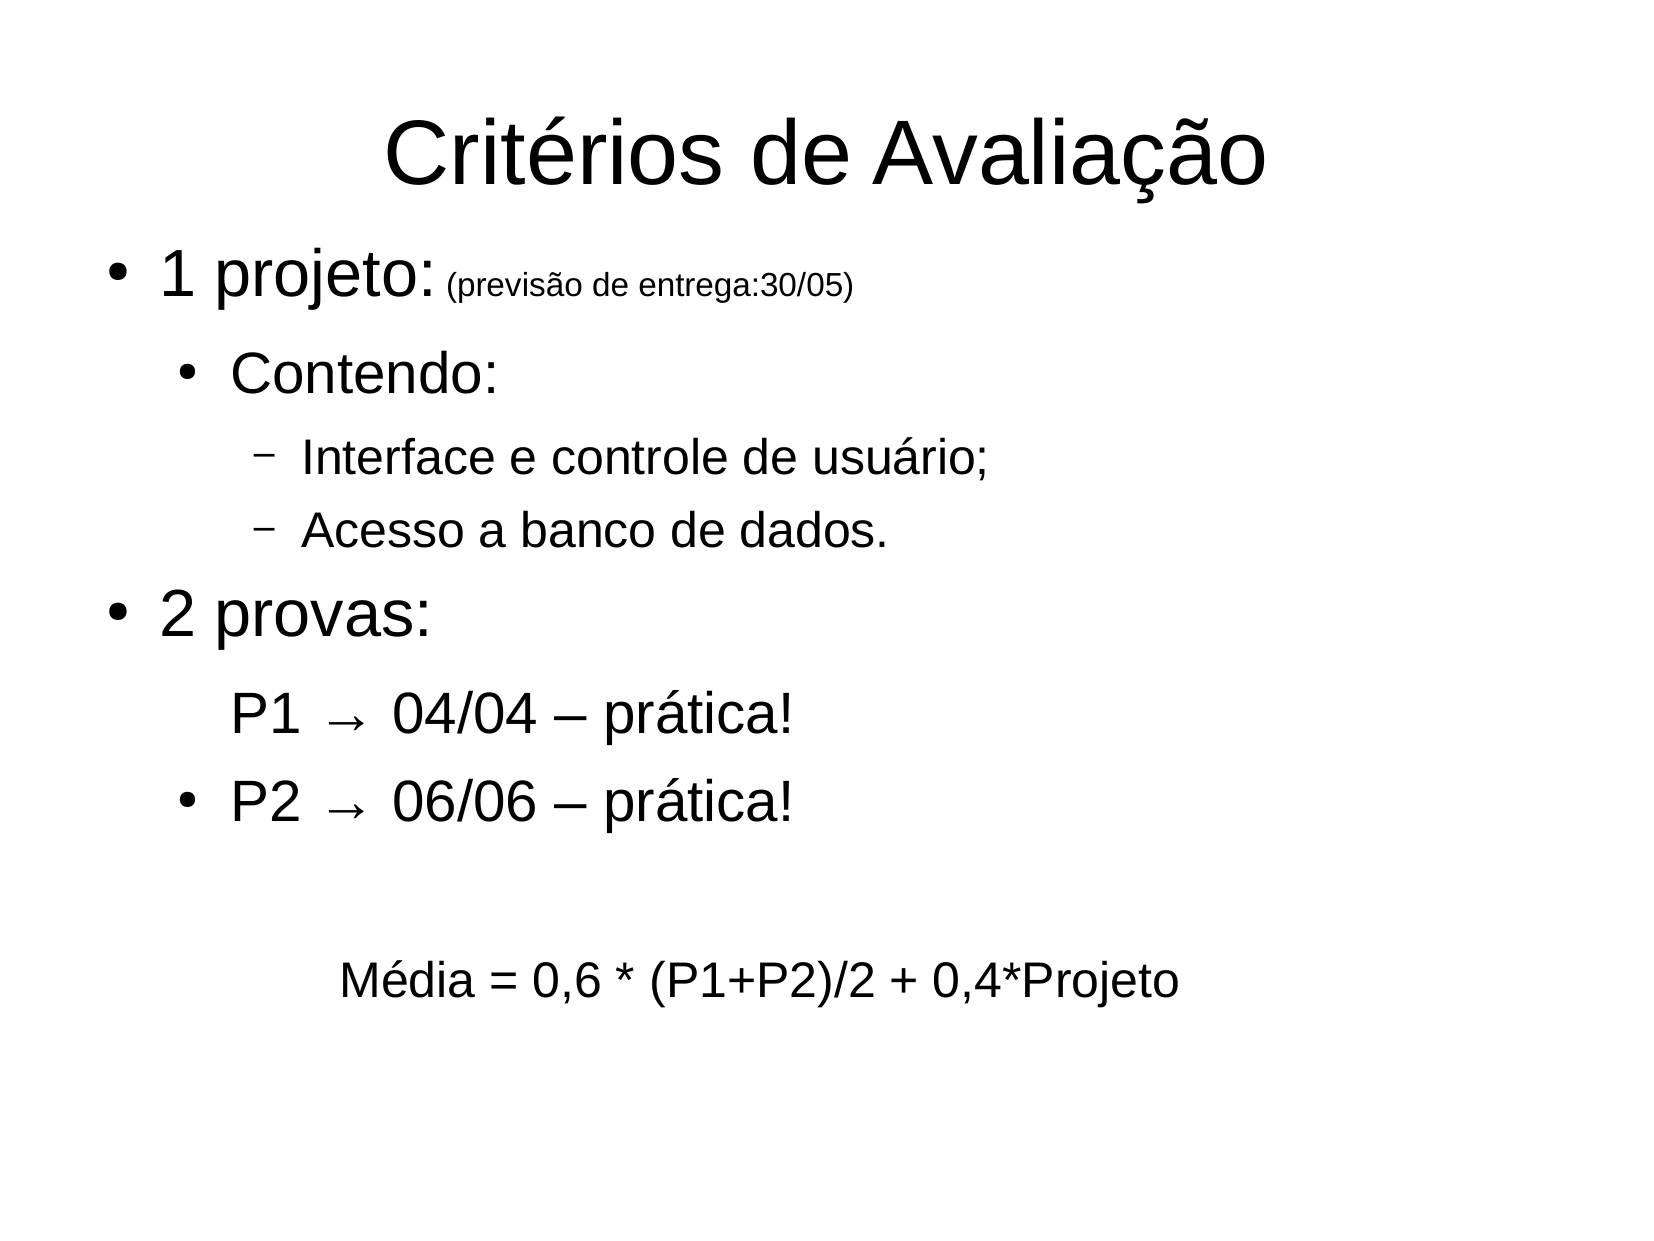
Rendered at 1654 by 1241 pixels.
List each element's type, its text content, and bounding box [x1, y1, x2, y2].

title Critérios de Avaliação [82, 56, 1571, 250]
list 1 projeto: (previsão de entrega:30/05) Contendo: Interface e controle de usuário; Acesso a banco de dados. 2 provas: P1 → 04/04 – prática! P2 → 06/06 – prática! [88, 236, 1577, 1055]
text_box Média = 0,6 * (P1+P2)/2 + 0,4*Projeto [324, 944, 1196, 1016]
